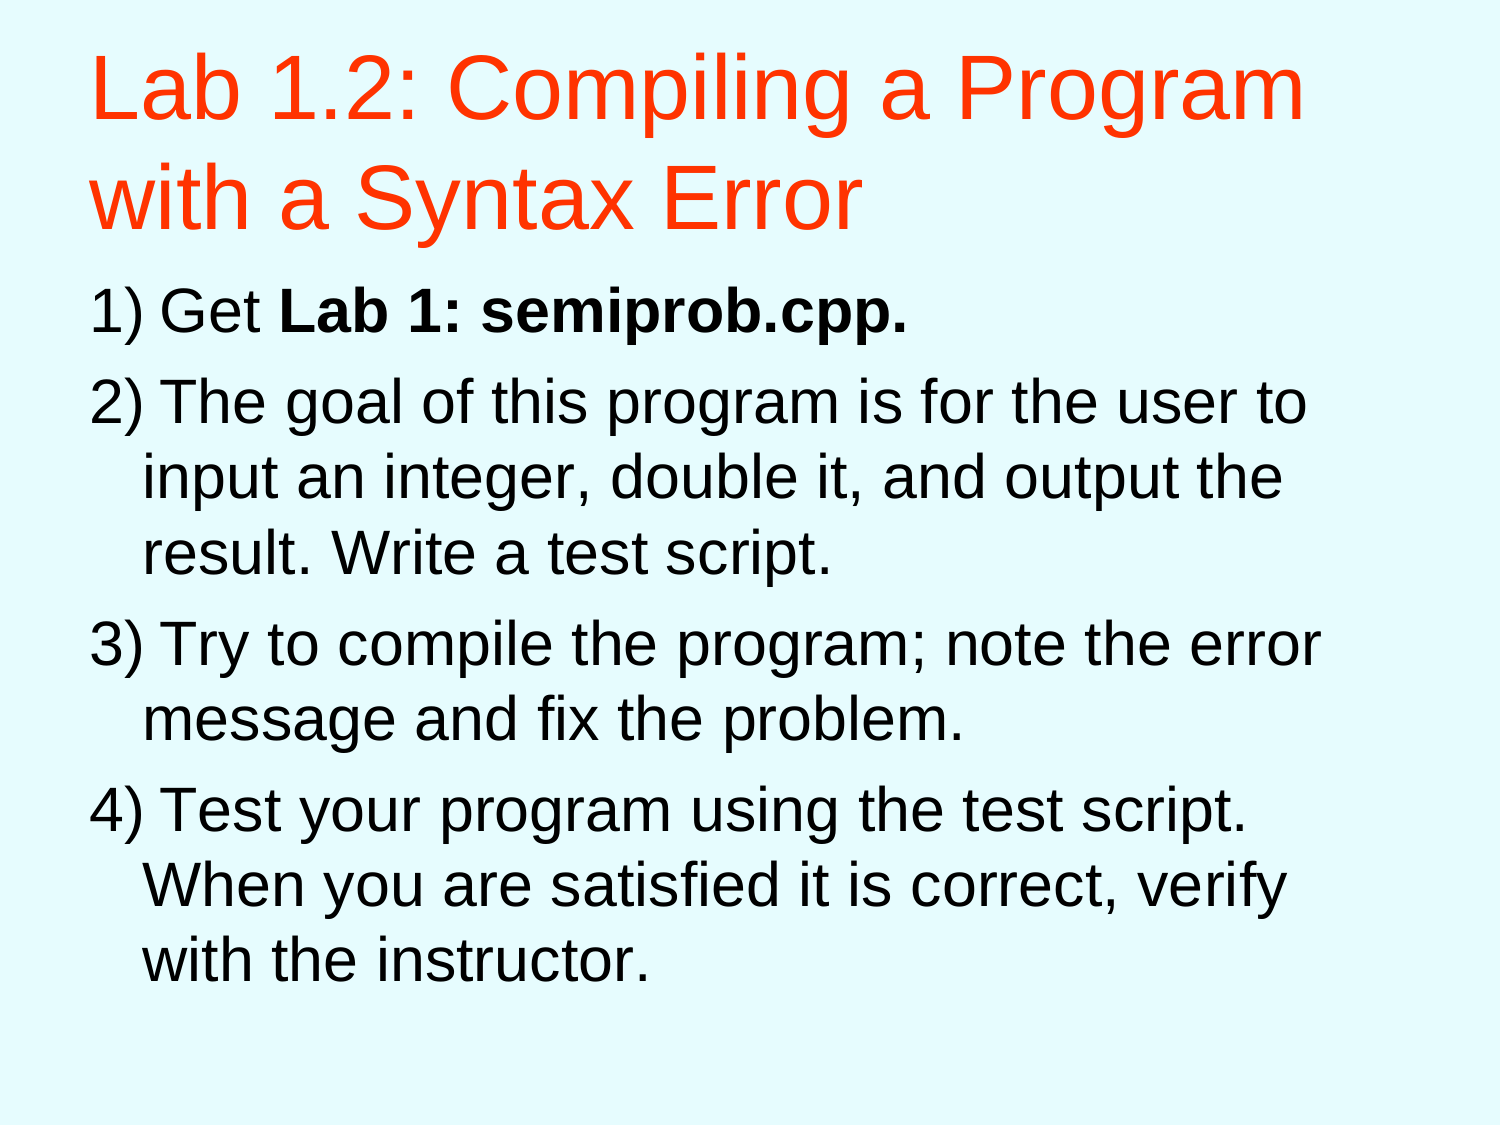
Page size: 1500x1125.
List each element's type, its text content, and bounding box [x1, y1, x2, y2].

title Lab 1.2: Compiling a Program with a Syntax Error [75, 19, 1423, 256]
list Get Lab 1: semiprob.cpp. The goal of this program is for the user to input an integer, double it, and output the result. Write a test script. Try to compile the program; note the error message and fix the problem. Test your program using the test script. When you are satisfied it is correct, verify with the instructor. [75, 262, 1423, 1003]
